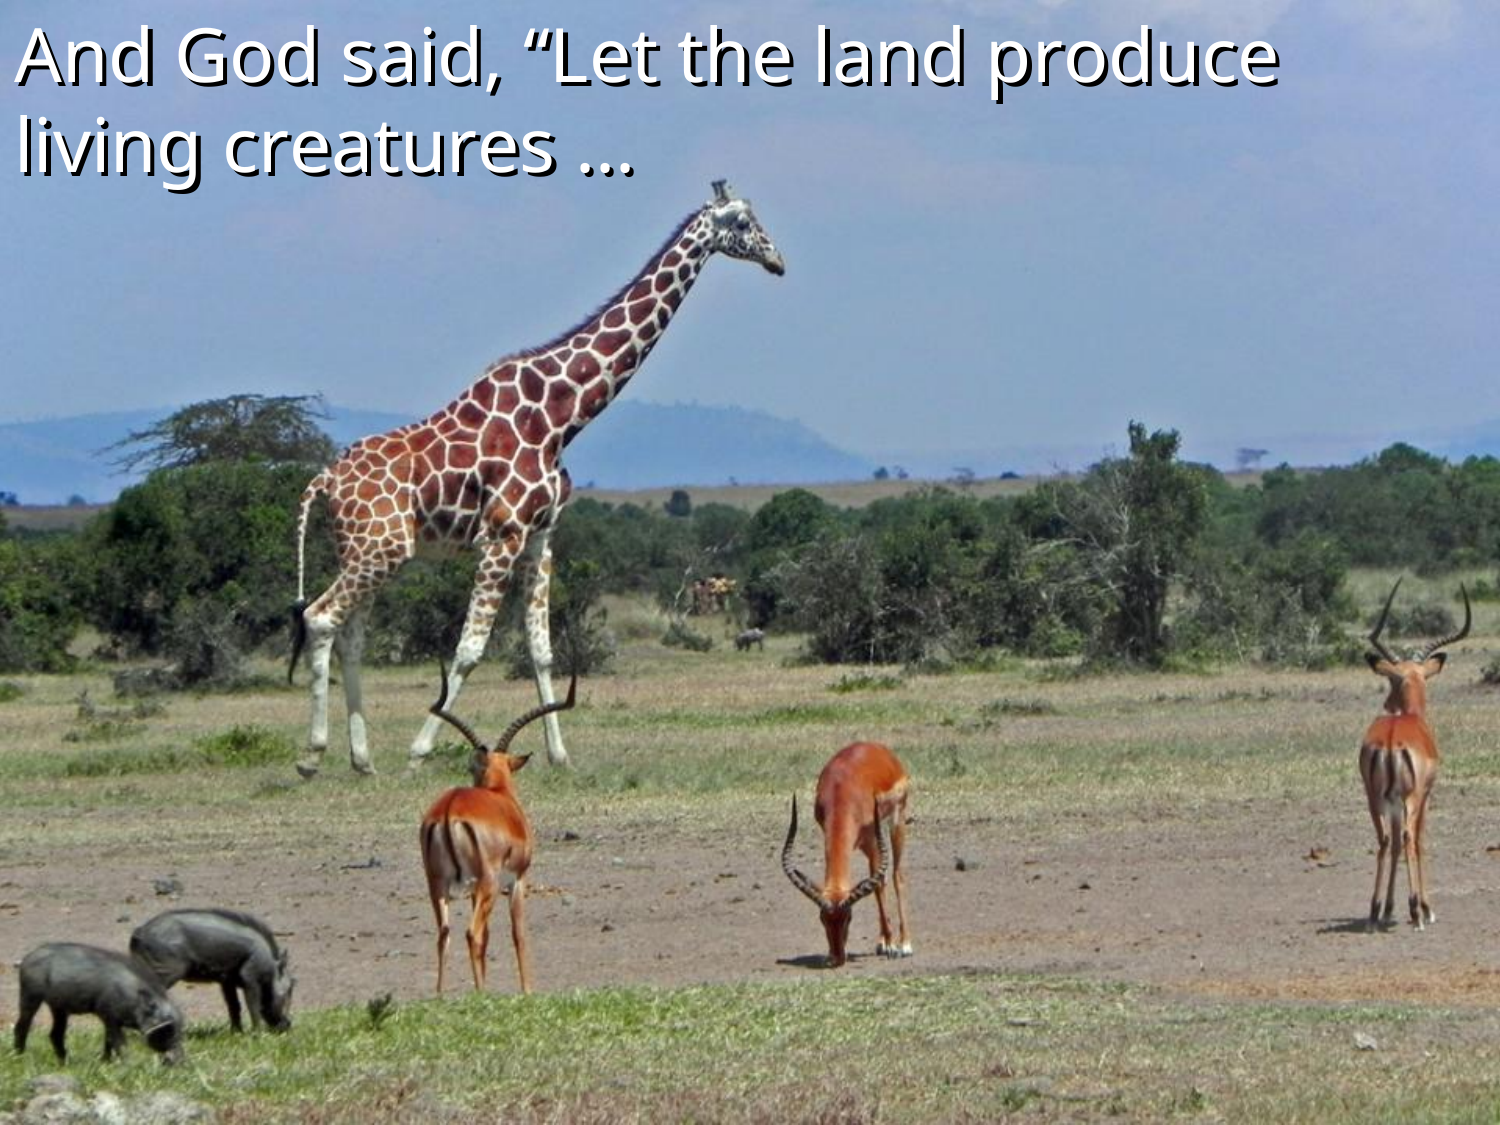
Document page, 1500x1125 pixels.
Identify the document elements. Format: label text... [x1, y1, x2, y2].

picture [0, 0, 1500, 1125]
text_box And God said, “Let the land produce living creatures ... [0, 0, 1341, 196]
